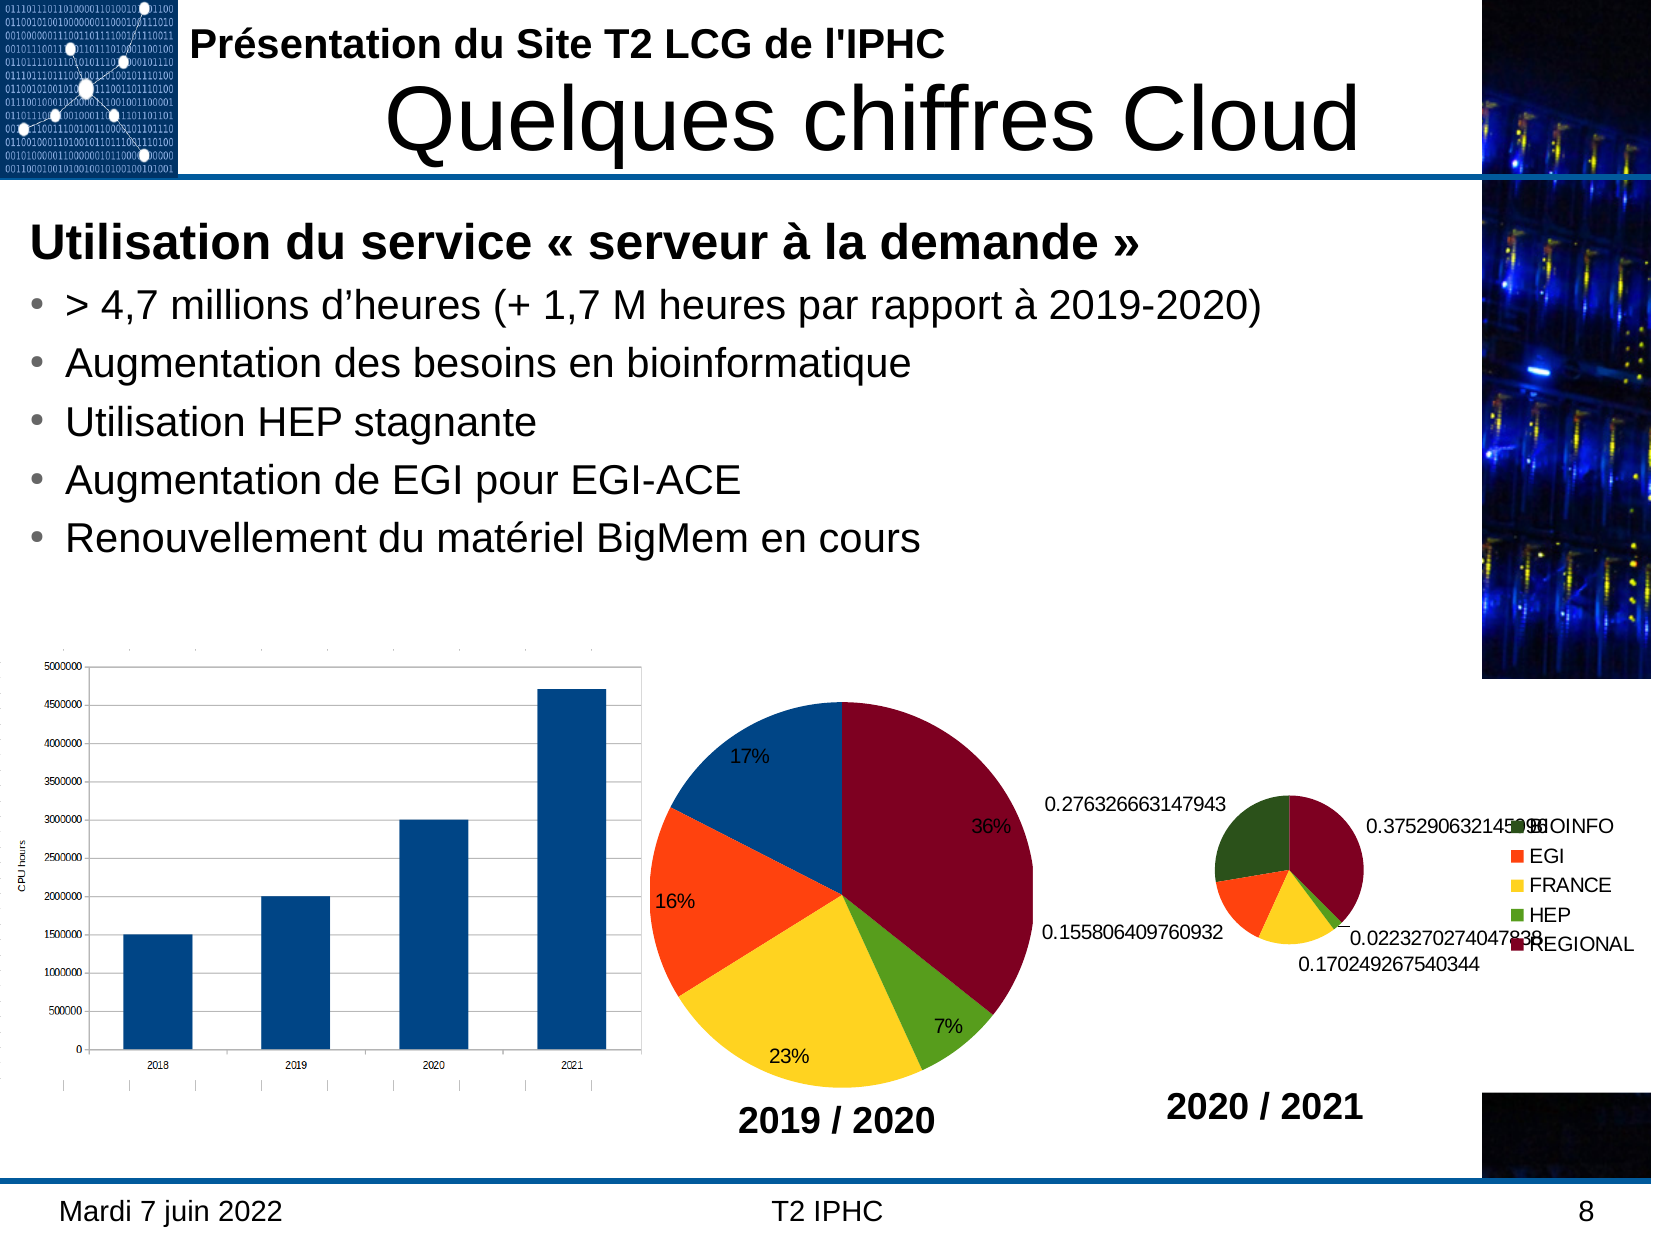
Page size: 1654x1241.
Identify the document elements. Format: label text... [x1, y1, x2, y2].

text_box 2020 / 2021 [1151, 1077, 1383, 1135]
picture [0, 649, 650, 1091]
text_box Utilisation du service « serveur à la demande » > 4,7 millions d’heures (+ 1,7 M heures par rapport à 2019-2020) Augmentation des besoins en bioinformatique Utilisation HEP stagnante Augmentation de EGI pour EGI-ACE Renouvellement du matériel BigMem en cours [14, 206, 1551, 693]
text_box 2019 / 2020 [723, 1092, 955, 1150]
picture [0, 0, 178, 178]
title Quelques chiffres Cloud [177, 67, 1571, 171]
picture [1482, 0, 1651, 174]
picture [1482, 180, 1651, 679]
chart [549, 679, 1654, 1108]
picture [1482, 1093, 1651, 1178]
